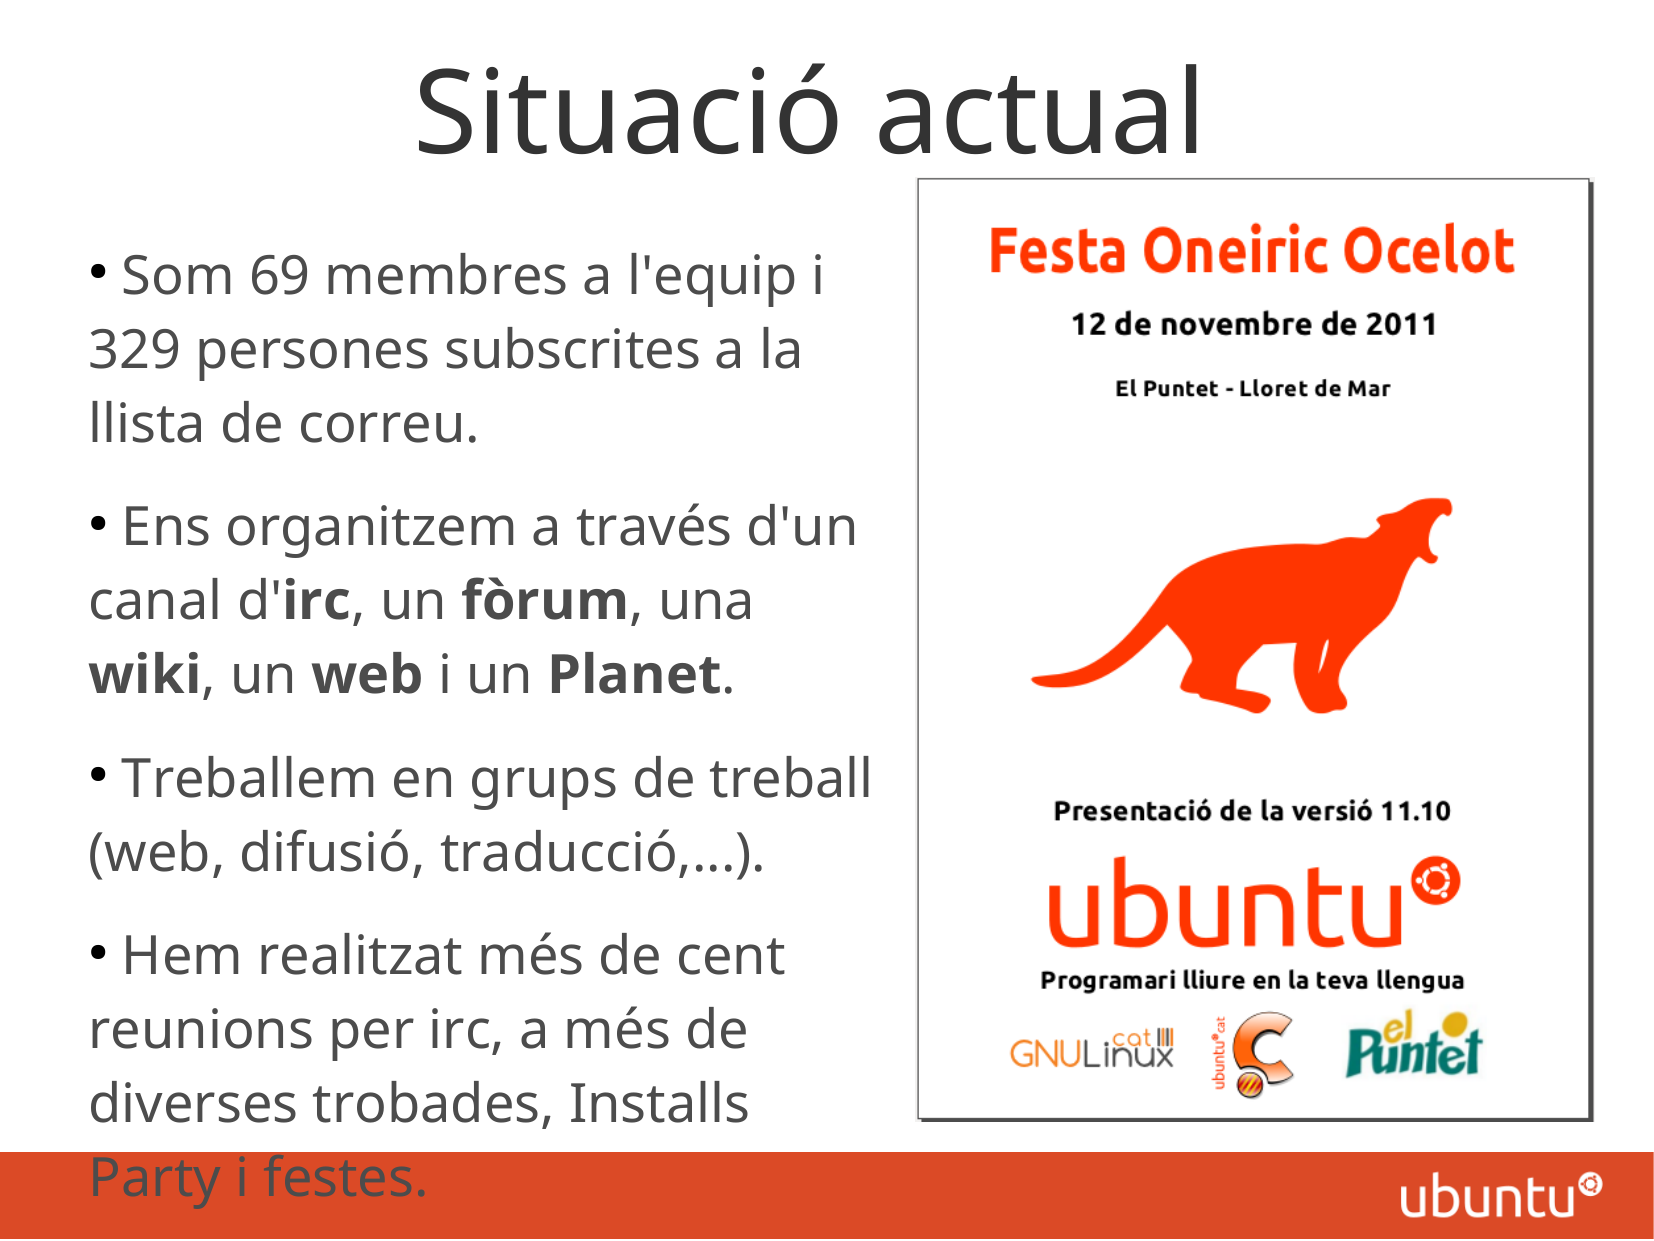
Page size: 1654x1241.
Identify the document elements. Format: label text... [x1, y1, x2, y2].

picture [915, 177, 1595, 1123]
title Situació actual [0, 29, 1595, 203]
picture [0, 1152, 1654, 1239]
text_box Som 69 membres a l'equip i 329 persones subscrites a la llista de correu. Ens organitzem a través d'un canal d'irc, un fòrum, una wiki, un web i un Planet. Treballem en grups de treball (web, difusió, traducció,...). Hem realitzat més de cent reunions per irc, a més de diverses trobades, Installs Party i festes. [88, 236, 886, 1055]
